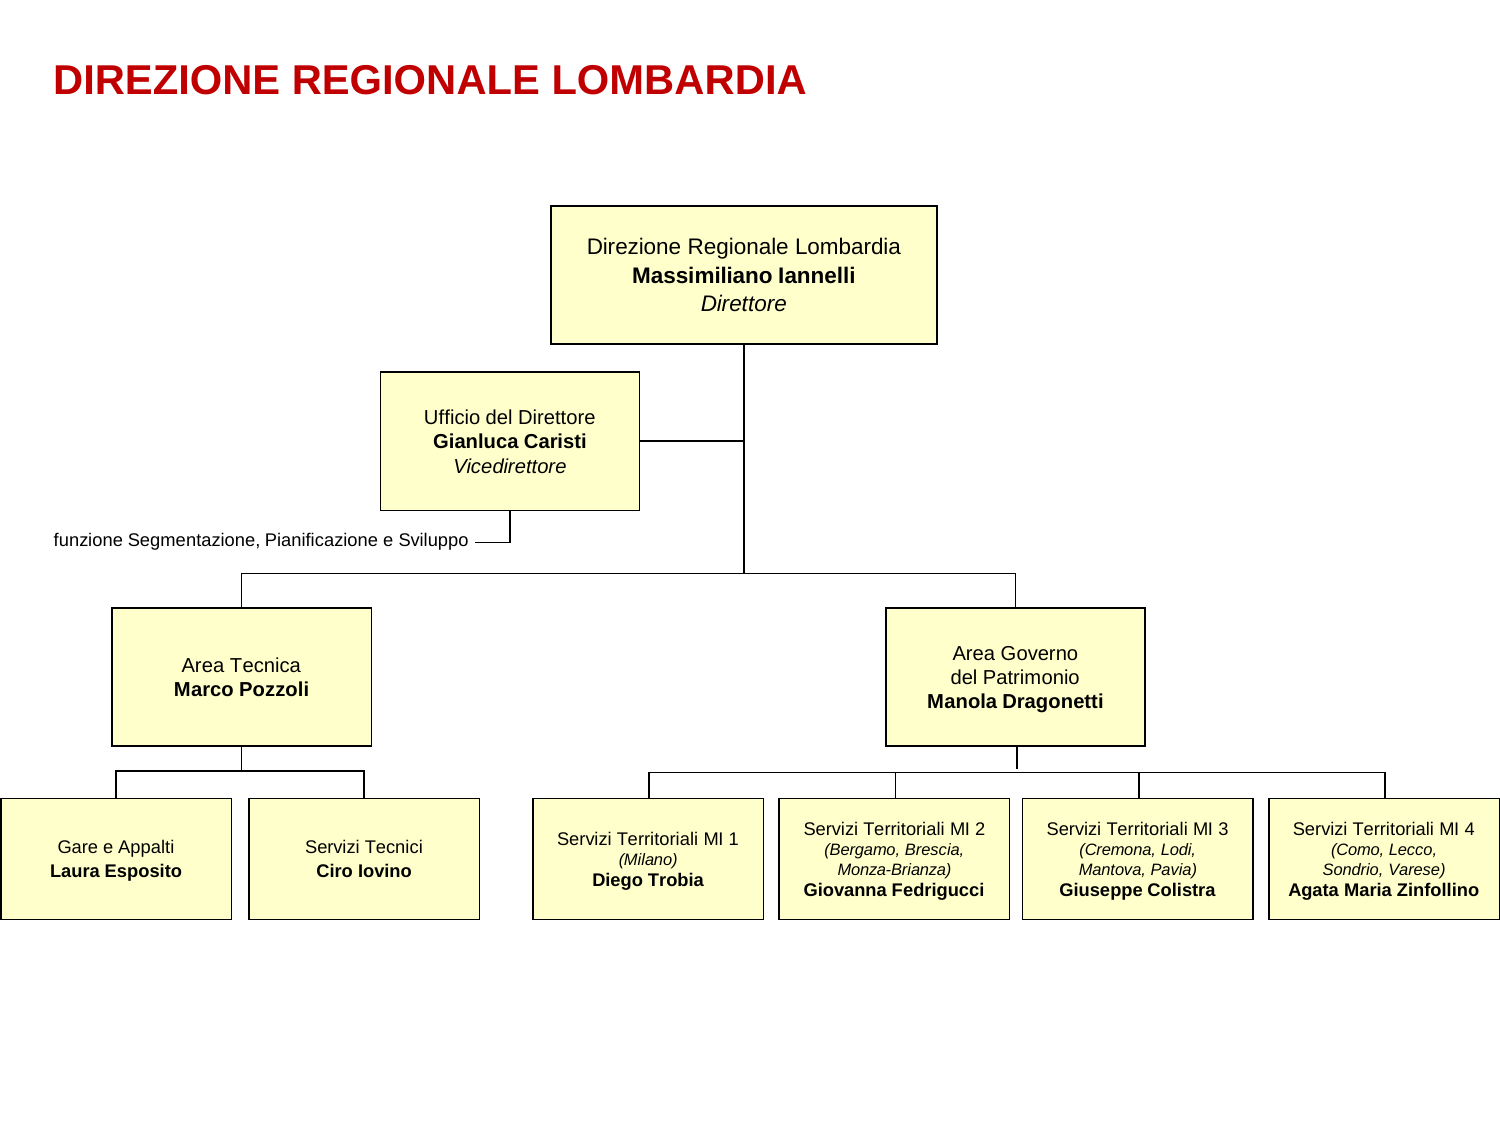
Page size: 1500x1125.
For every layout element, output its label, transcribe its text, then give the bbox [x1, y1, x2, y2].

picture [0, 204, 1500, 921]
text_box DIREZIONE REGIONALE LOMBARDIA [38, 45, 1414, 128]
